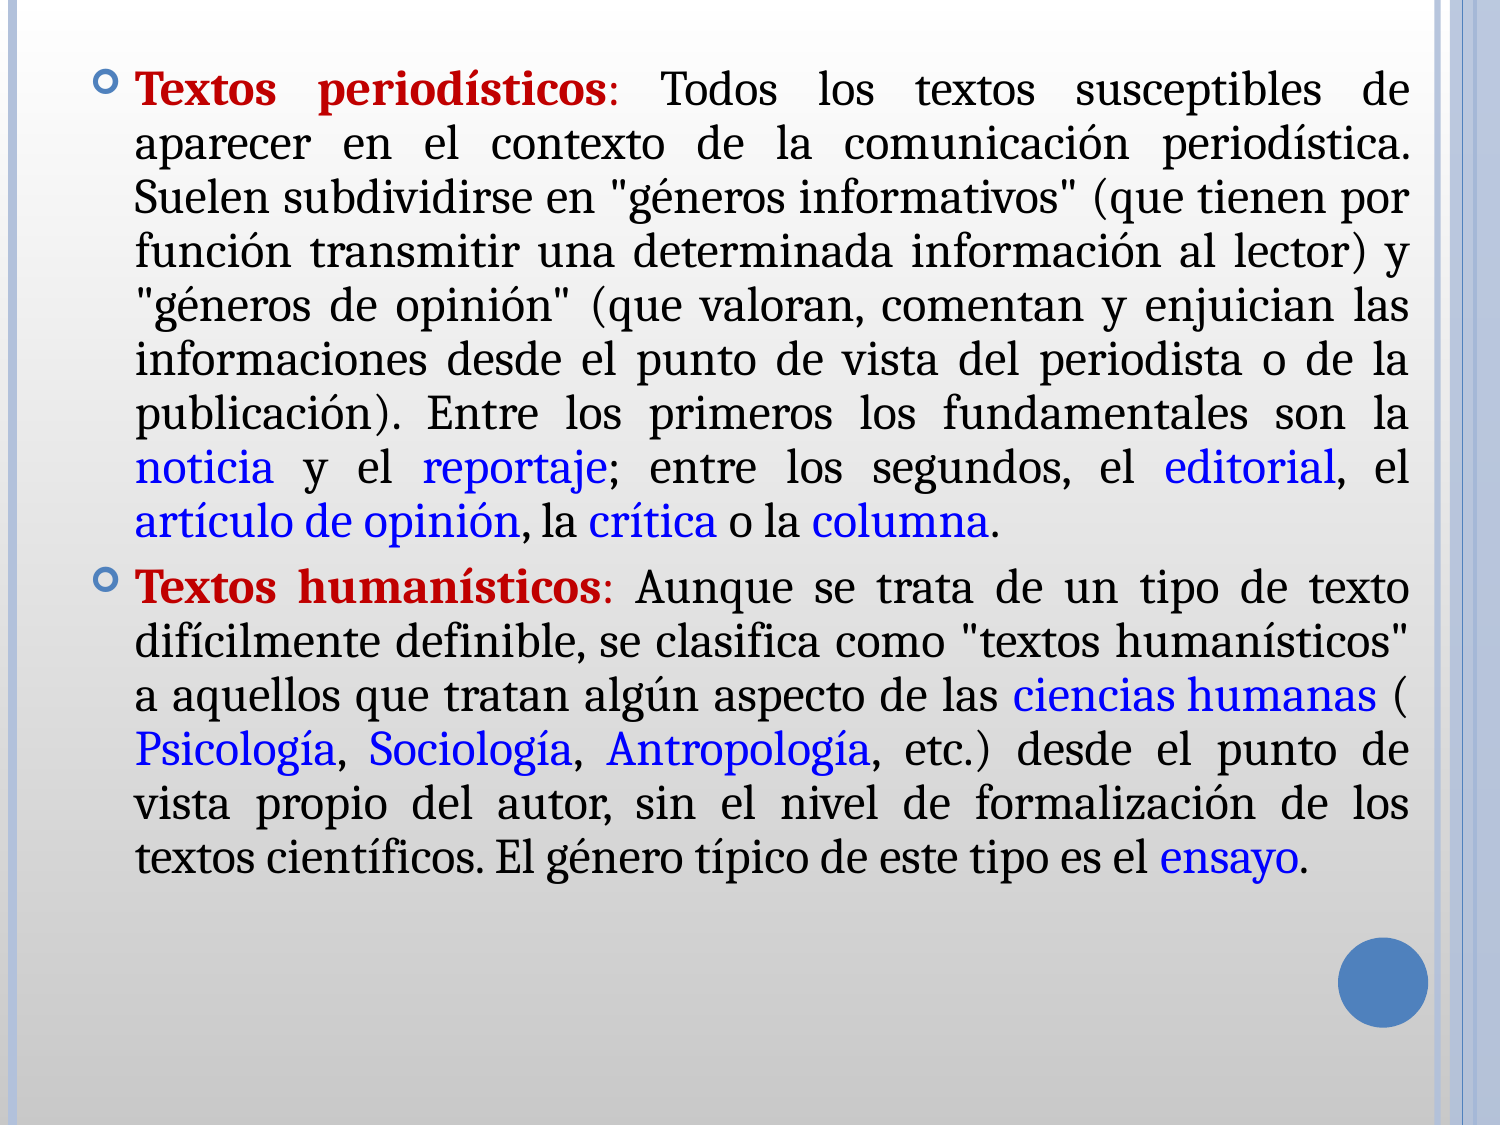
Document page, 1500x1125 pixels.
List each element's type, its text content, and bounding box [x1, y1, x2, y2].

list Textos periodísticos: Todos los textos susceptibles de aparecer en el contexto de la comunicación periodística. Suelen subdividirse en "géneros informativos" (que tienen por función transmitir una determinada información al lector) y "géneros de opinión" (que valoran, comentan y enjuician las informaciones desde el punto de vista del periodista o de la publicación). Entre los primeros los fundamentales son la noticia y el reportaje; entre los segundos, el editorial, el artículo de opinión, la crítica o la columna. Textos humanísticos: Aunque se trata de un tipo de texto difícilmente definible, se clasifica como "textos humanísticos" a aquellos que tratan algún aspecto de las ciencias humanas (Psicología, Sociología, Antropología, etc.) desde el punto de vista propio del autor, sin el nivel de formalización de los textos científicos. El género típico de este tipo es el ensayo. [75, 54, 1426, 1083]
